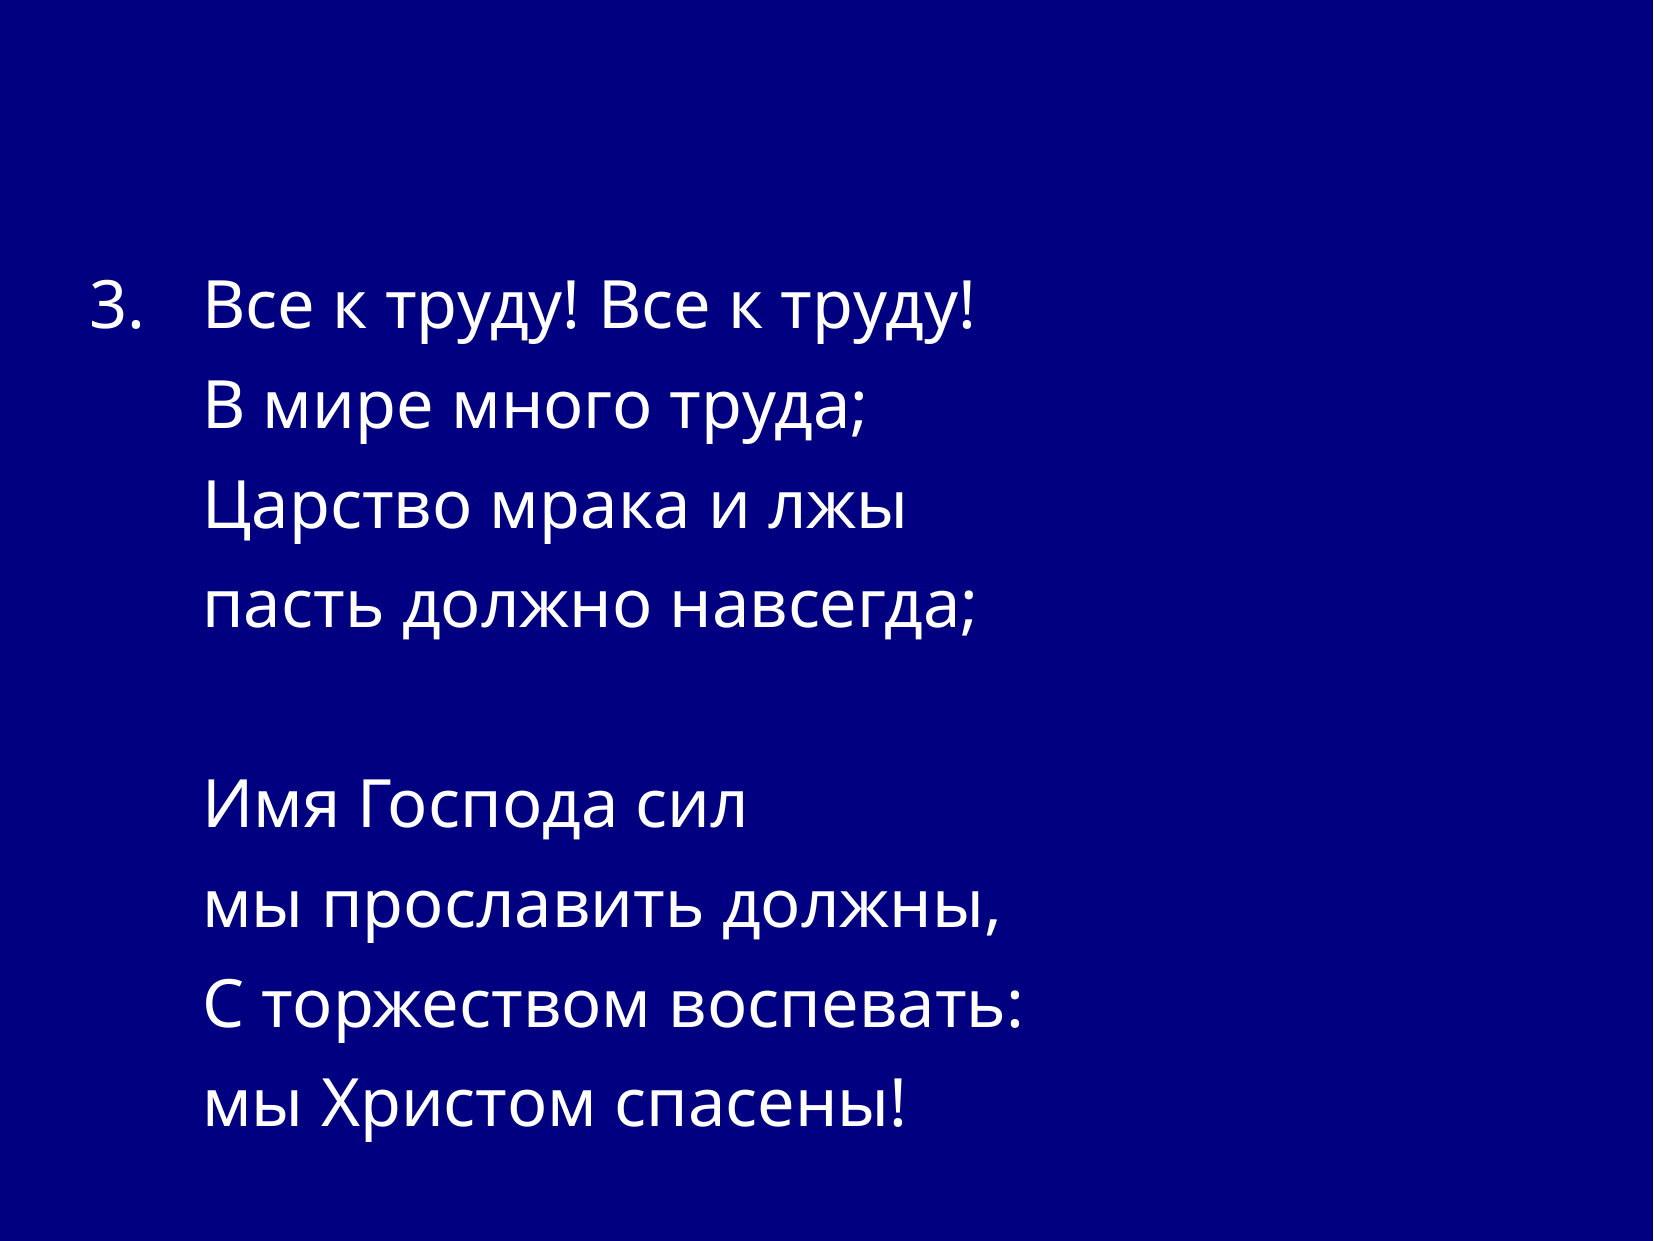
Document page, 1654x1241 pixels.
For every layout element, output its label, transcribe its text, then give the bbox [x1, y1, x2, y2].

text_box 3. Все к труду! Все к труду! В мире много труда; Царство мрака и лжы пасть должно навсегда; Имя Господа сил мы прославить должны, С торжеством воспевать: мы Христом спасены! [75, 150, 1576, 1163]
